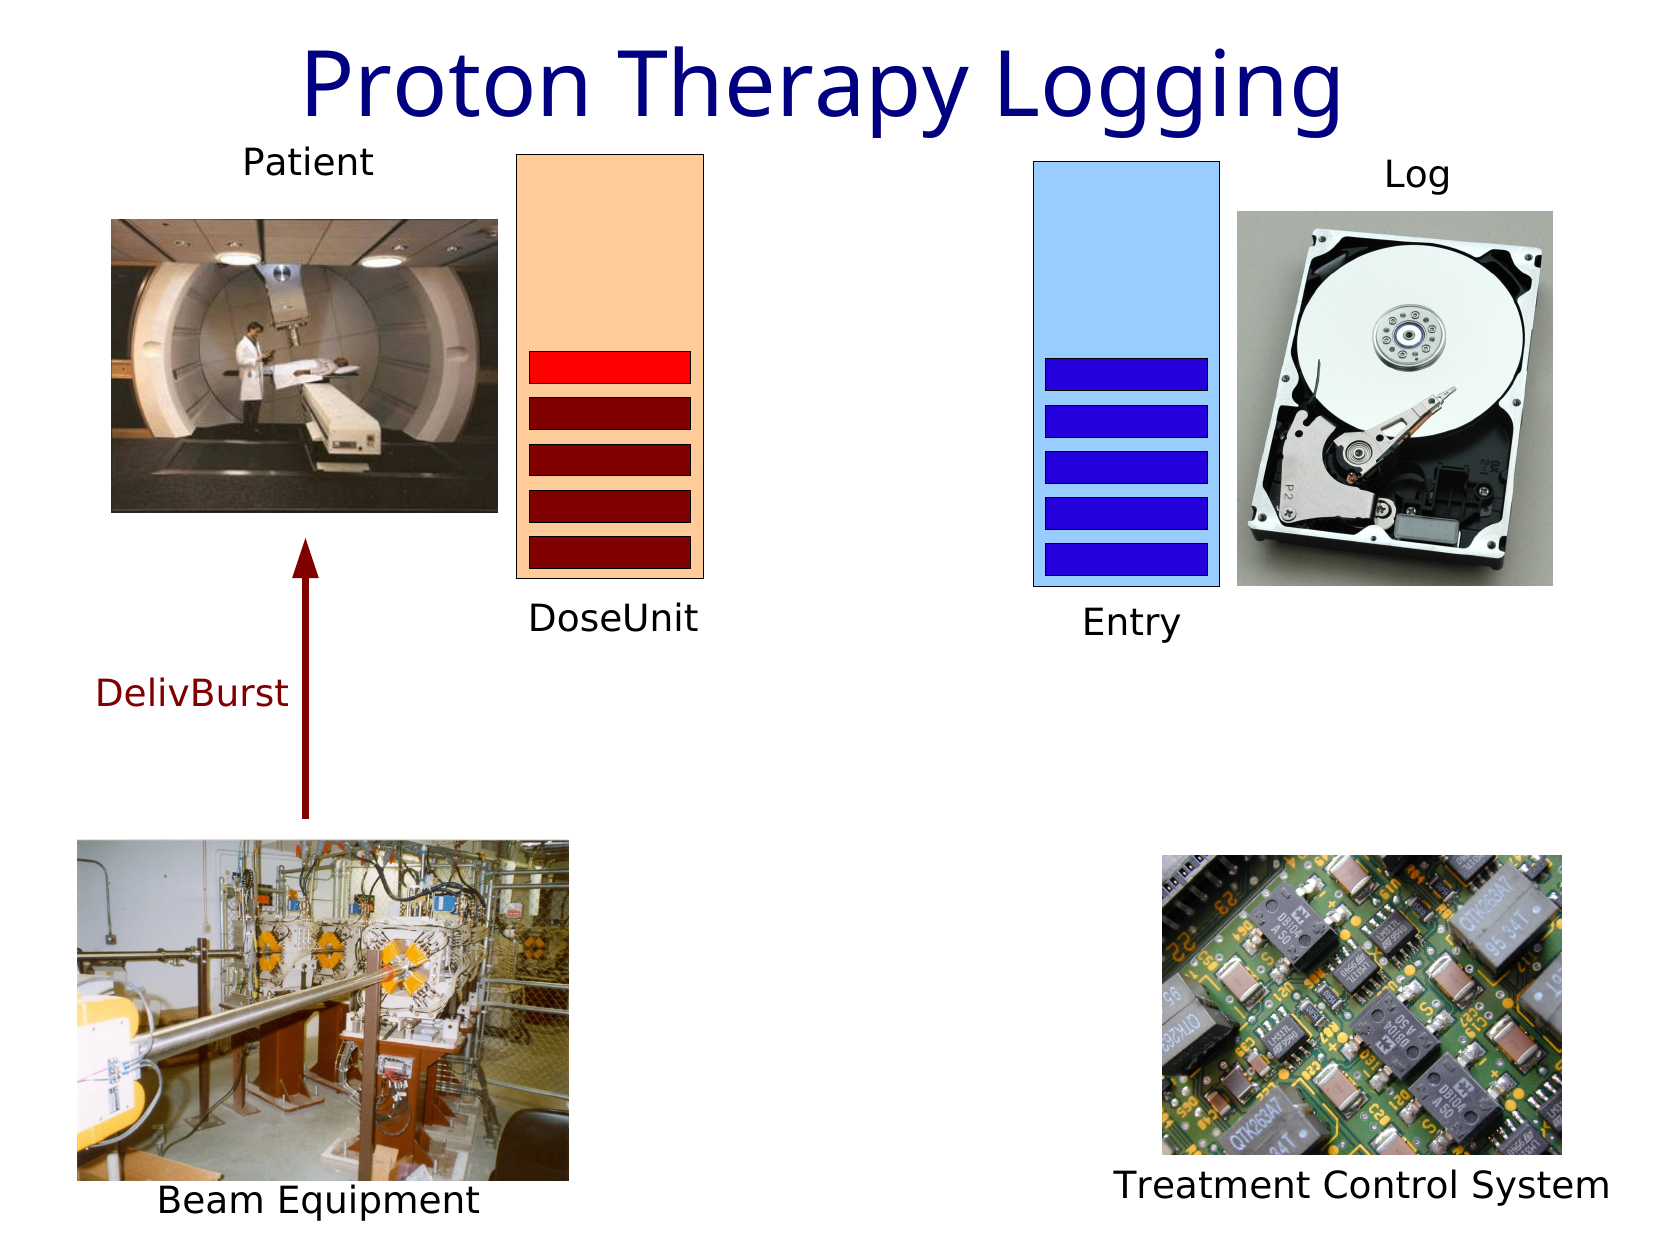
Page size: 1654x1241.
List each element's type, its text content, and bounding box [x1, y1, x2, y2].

picture [1162, 855, 1562, 1155]
title Proton Therapy Logging [79, 14, 1568, 148]
text_box [516, 154, 704, 579]
text_box DoseUnit [513, 589, 710, 648]
text_box Beam Equipment [141, 1171, 489, 1231]
text_box Log [1369, 145, 1465, 204]
text_box Entry [1067, 593, 1195, 652]
picture [1237, 211, 1553, 586]
picture [111, 219, 498, 513]
text_box [1033, 161, 1220, 587]
text_box Patient [227, 133, 387, 192]
text_box Treatment Control System [1098, 1155, 1616, 1215]
text_box DelivBurst [79, 664, 300, 723]
picture [77, 839, 569, 1181]
